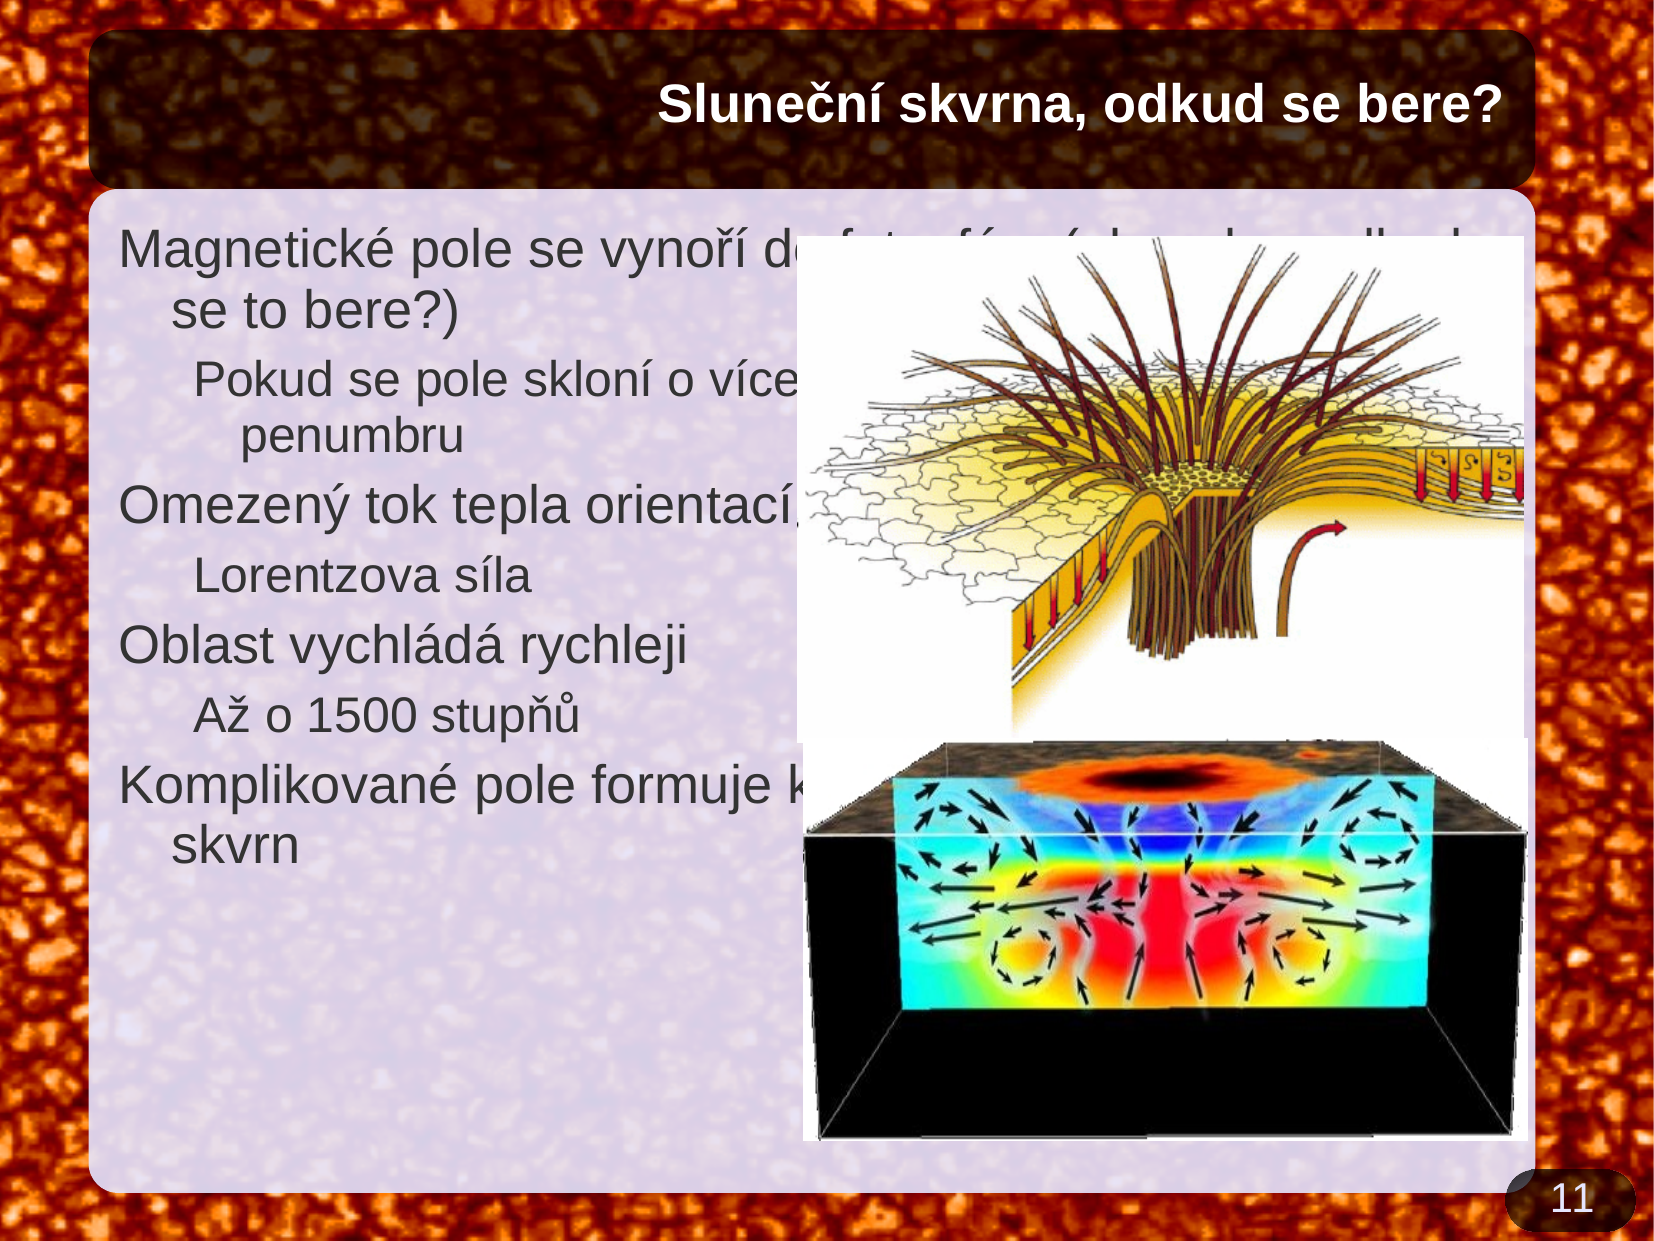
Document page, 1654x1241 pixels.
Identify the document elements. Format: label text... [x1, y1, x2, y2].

list Magnetické pole se vynoří do fotosféry (ale sakra odkud se to bere?) Pokud se pole skloní o více než cca 70 stupňů, formuje penumbru Omezený tok tepla orientací pole Lorentzova síla Oblast vychládá rychleji Až o 1500 stupňů Komplikované pole formuje komplikovanou skupinu skvrn [118, 218, 781, 1164]
title Sluneční skvrna, odkud se bere? [118, 59, 1506, 148]
picture [0, 0, 1654, 1241]
